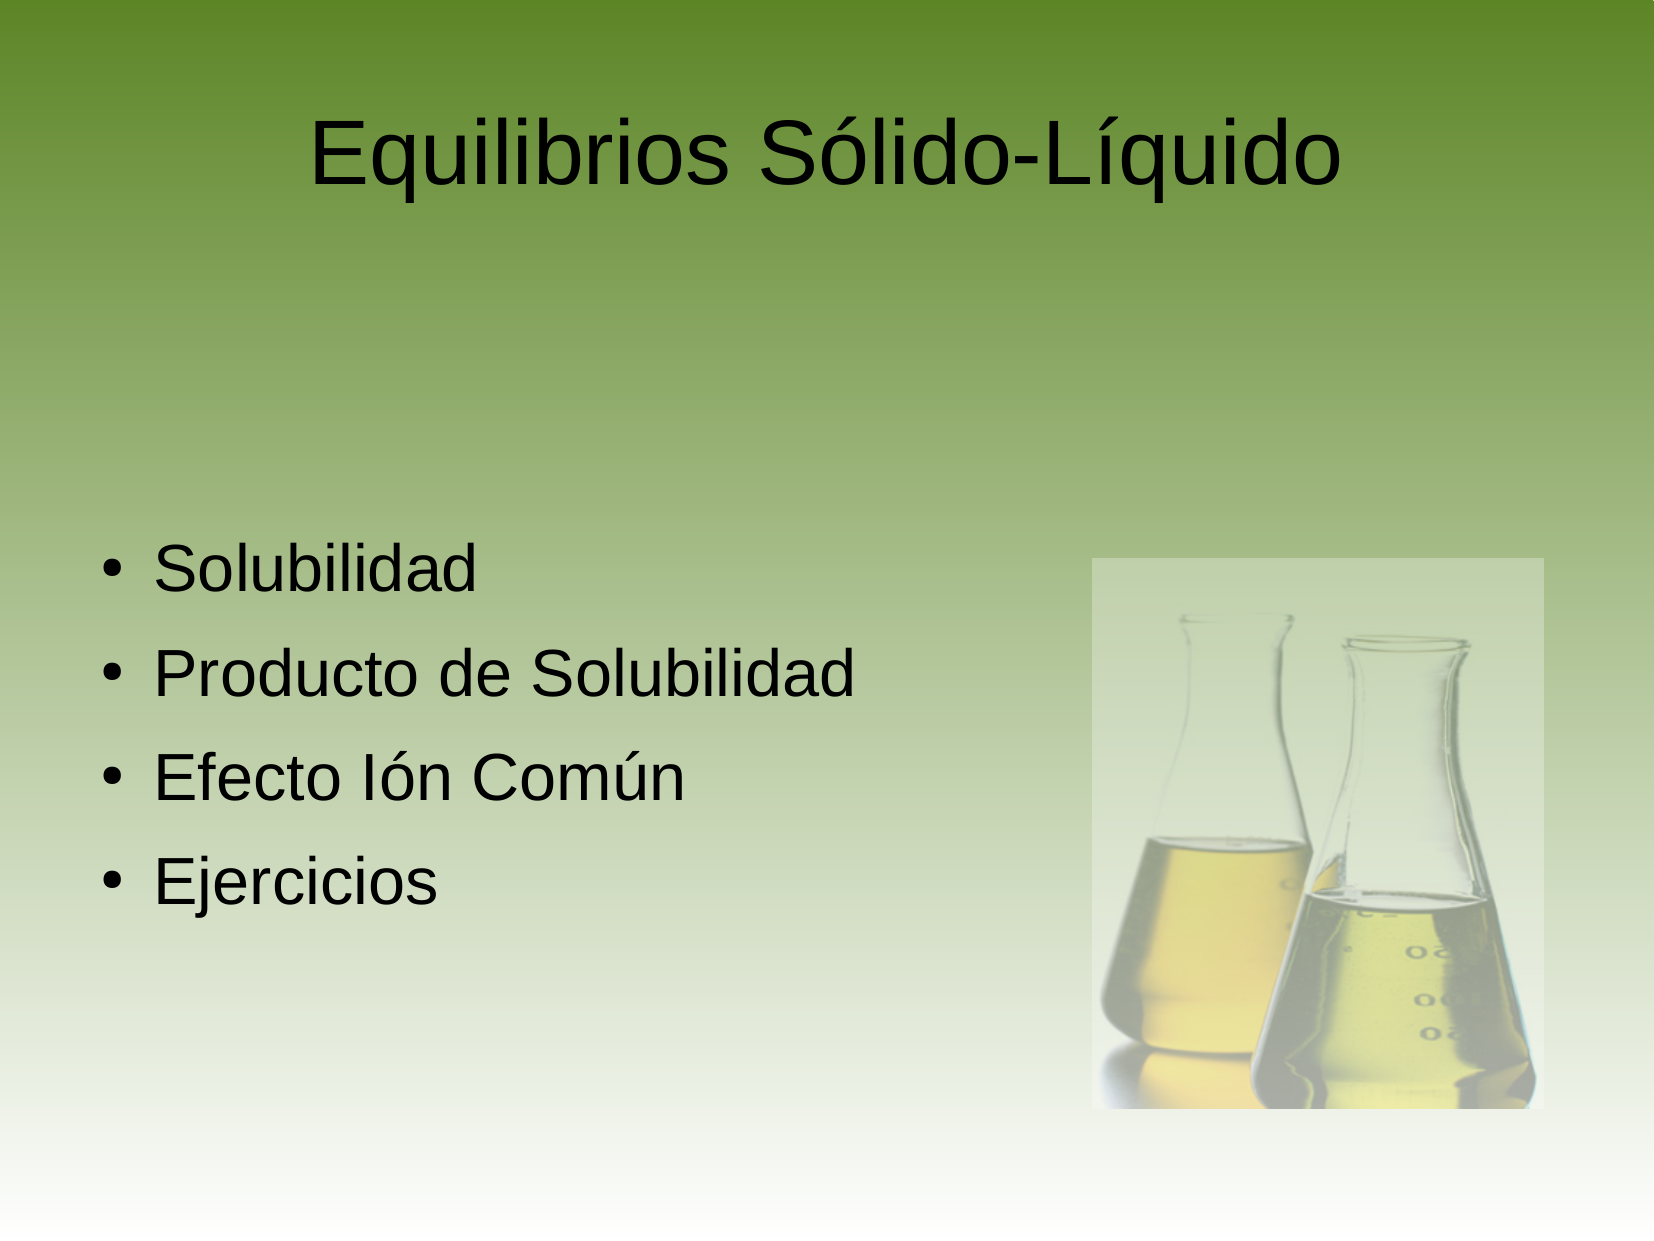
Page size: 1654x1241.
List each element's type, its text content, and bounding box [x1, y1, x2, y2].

title Equilibrios Sólido-Líquido [82, 49, 1571, 257]
list Solubilidad Producto de Solubilidad Efecto Ión Común Ejercicios [82, 531, 1034, 1094]
picture [1092, 558, 1544, 1109]
